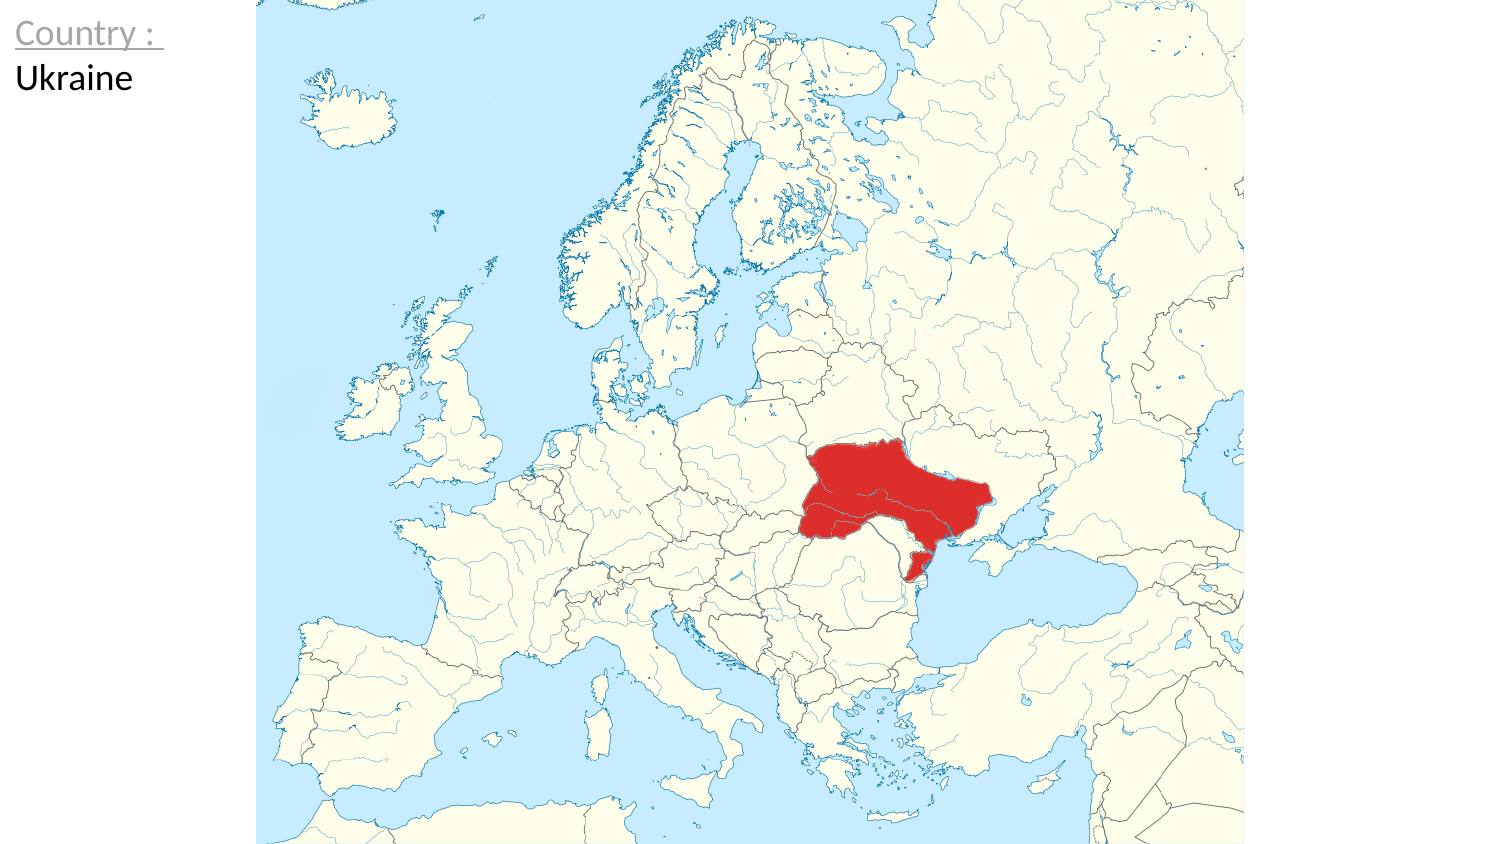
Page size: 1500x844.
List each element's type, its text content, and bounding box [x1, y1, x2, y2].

picture [256, 0, 1244, 844]
text_box Country : Ukraine [0, 0, 256, 295]
